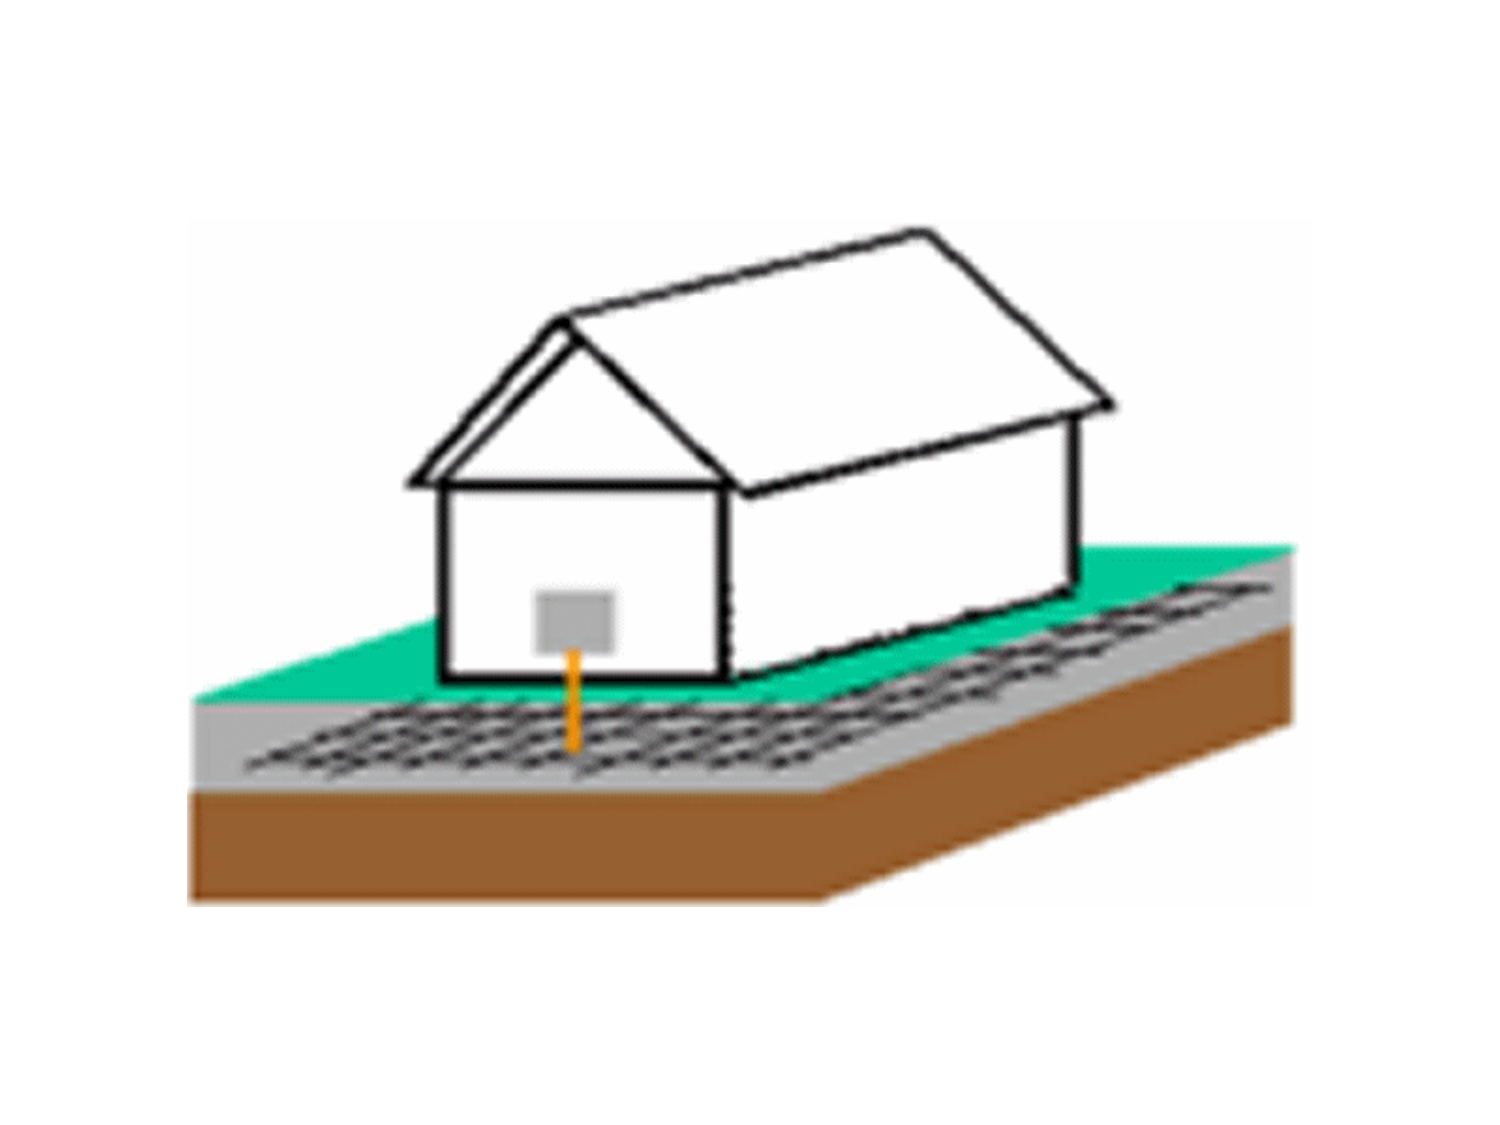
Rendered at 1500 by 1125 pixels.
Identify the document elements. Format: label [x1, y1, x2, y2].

picture [187, 218, 1313, 907]
